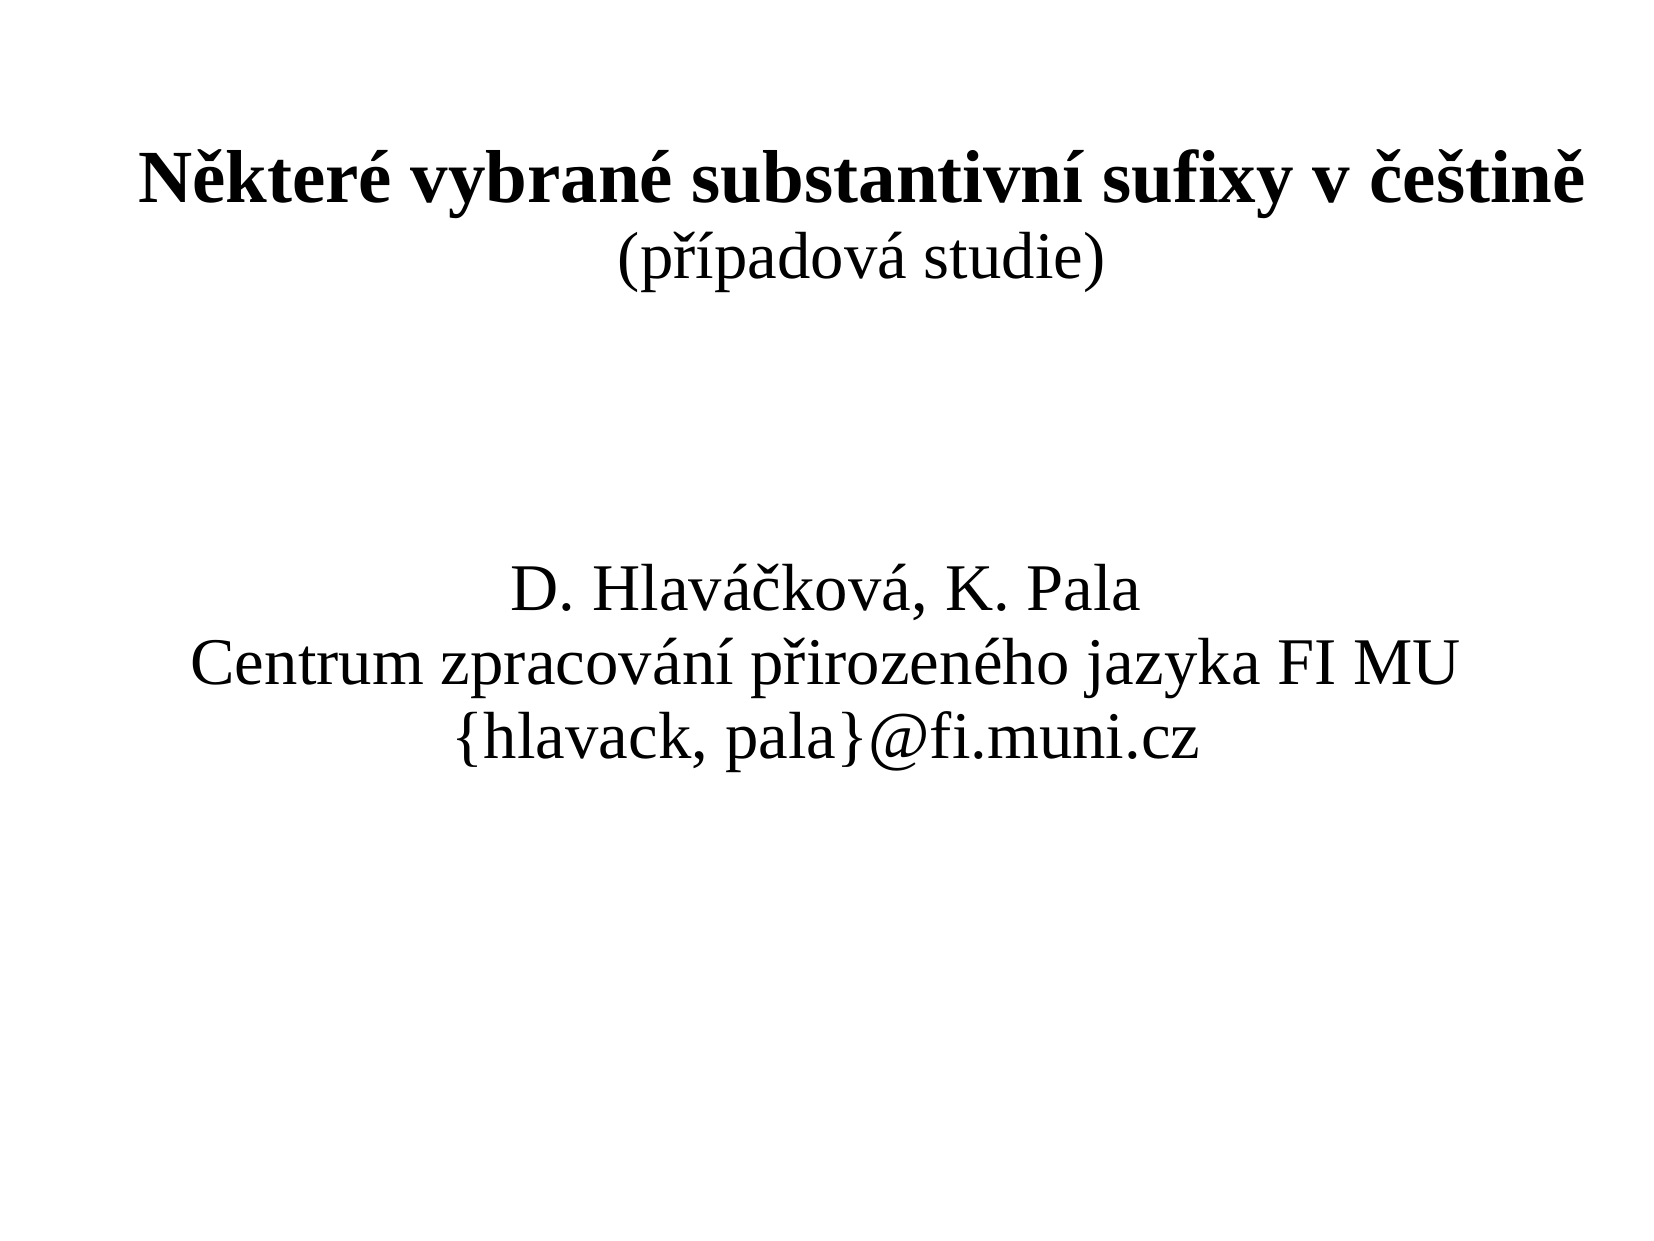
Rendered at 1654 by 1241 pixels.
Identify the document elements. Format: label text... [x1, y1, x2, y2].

title Některé vybrané substantivní sufixy v češtině (případová studie) [118, 118, 1607, 311]
subtitle D. Hlaváčková, K. Pala Centrum zpracování přirozeného jazyka FI MU {hlavack, pala}@fi.muni.cz [82, 297, 1571, 1102]
